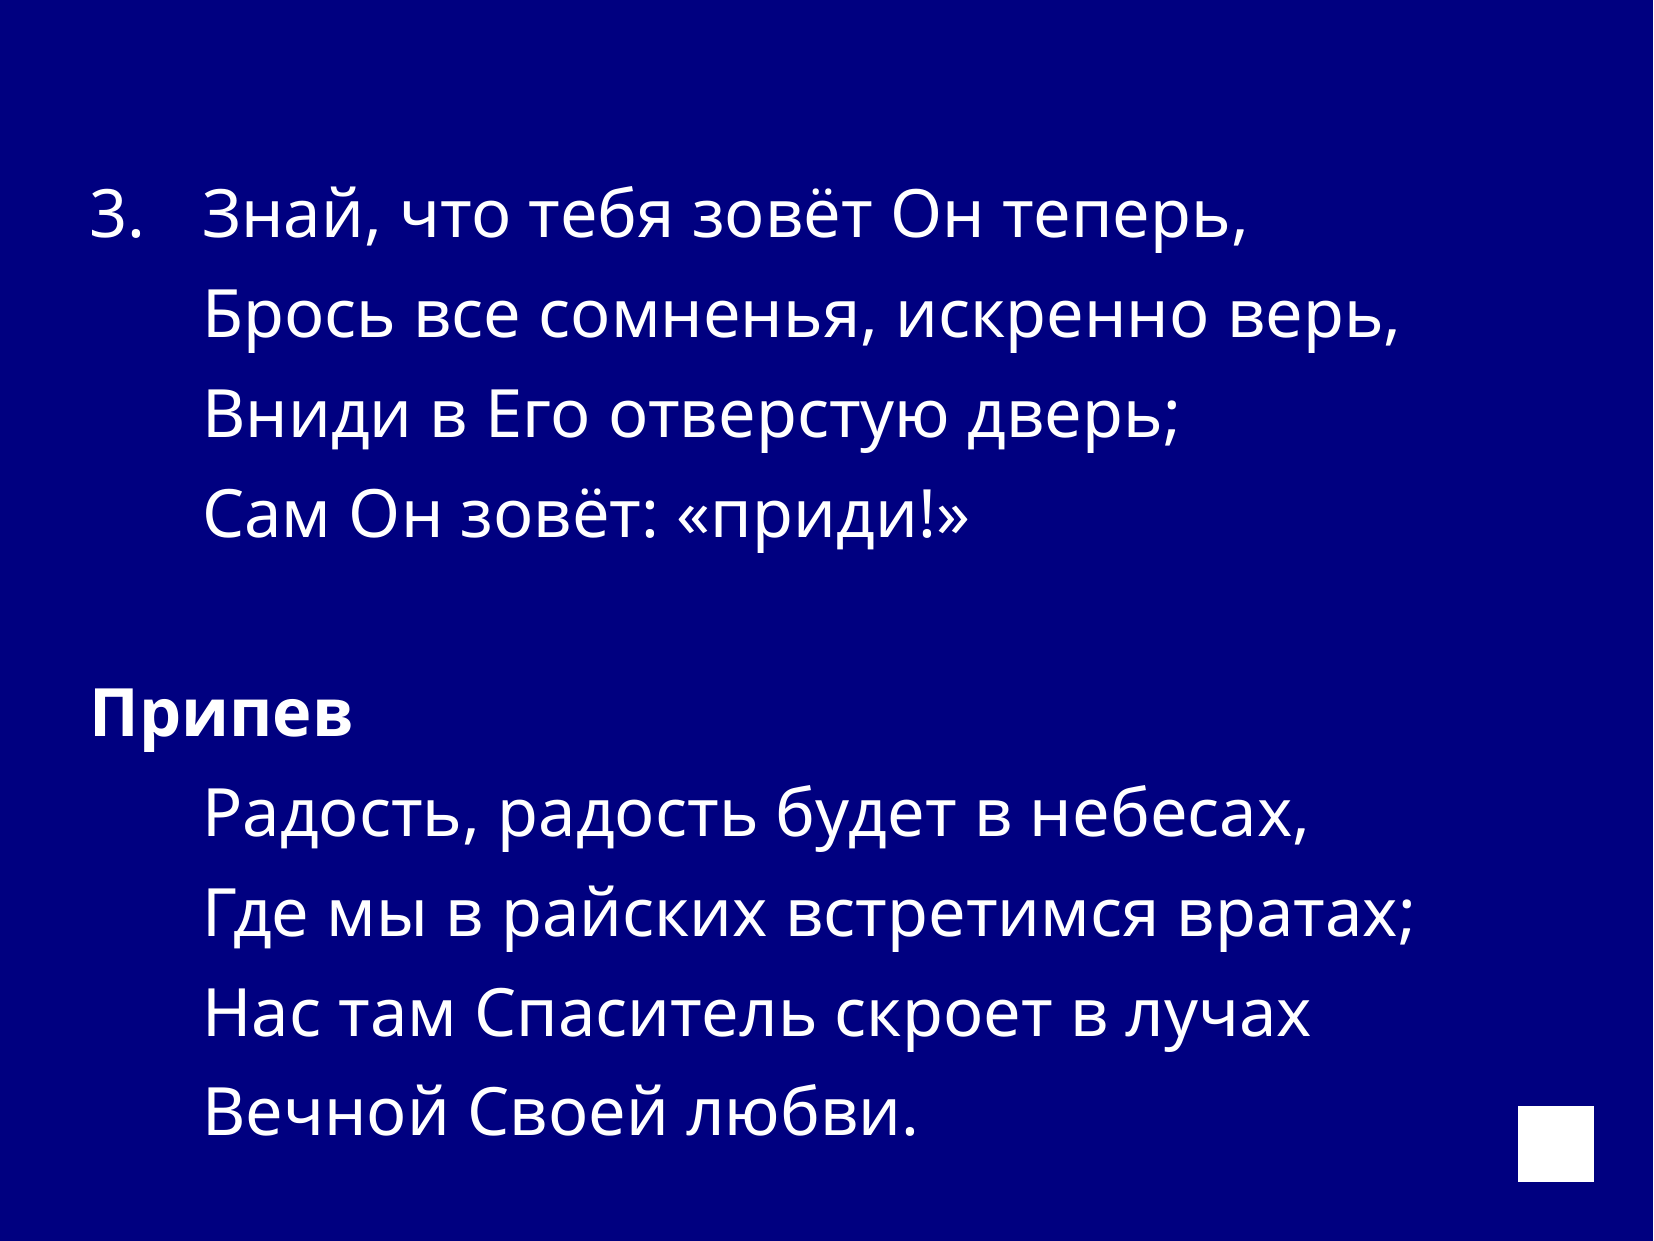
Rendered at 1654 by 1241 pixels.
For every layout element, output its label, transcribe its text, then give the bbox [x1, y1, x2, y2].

text_box [1518, 1106, 1594, 1182]
text_box 3. Знай, что тебя зовёт Он теперь, Брось все сомненья, искренно верь, Вниди в Его отверстую дверь; Сам Он зовёт: «приди!» Припев Радость, радость будет в небесах, Где мы в райских встретимся вратах; Нас там Спаситель скроет в лучах Вечной Своей любви. [75, 150, 1576, 1163]
